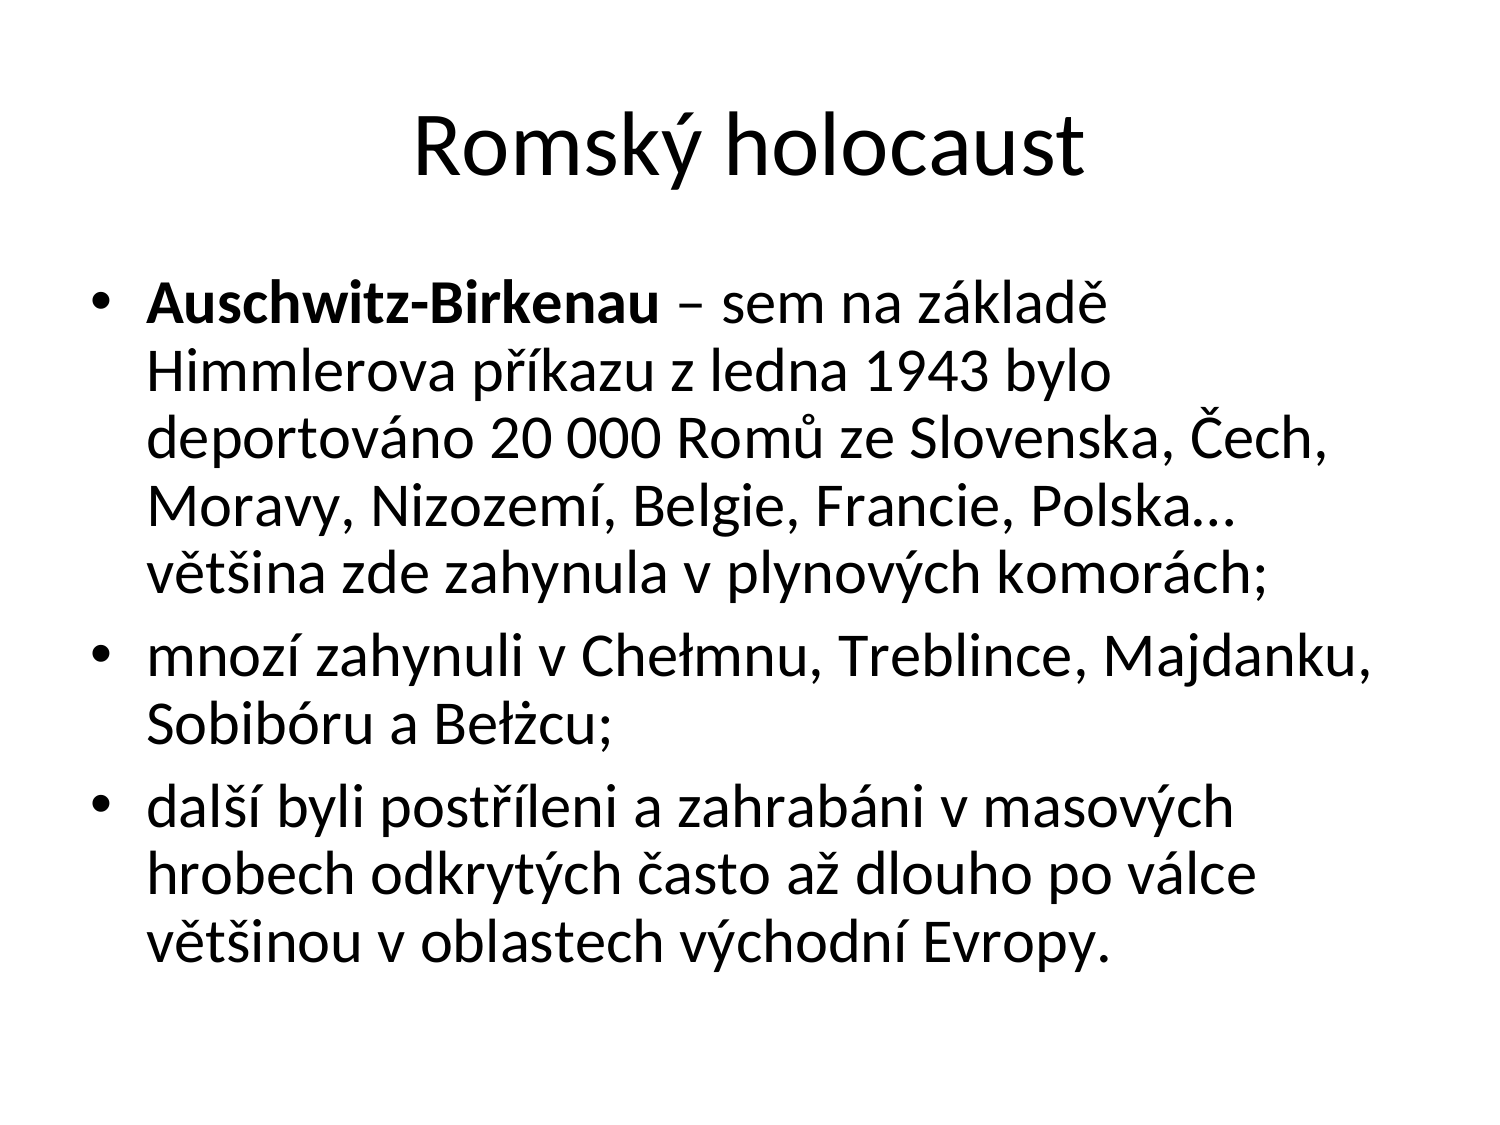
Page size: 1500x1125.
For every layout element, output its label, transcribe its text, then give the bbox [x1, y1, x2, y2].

title Romský holocaust [75, 45, 1426, 233]
list Auschwitz-Birkenau – sem na základě Himmlerova příkazu z ledna 1943 bylo deportováno 20 000 Romů ze Slovenska, Čech, Moravy, Nizozemí, Belgie, Francie, Polska… většina zde zahynula v plynových komorách; mnozí zahynuli v Chełmnu, Treblince, Majdanku, Sobibóru a Bełżcu; další byli postříleni a zahrabáni v masových hrobech odkrytých často až dlouho po válce většinou v oblastech východní Evropy. [75, 262, 1426, 1069]
